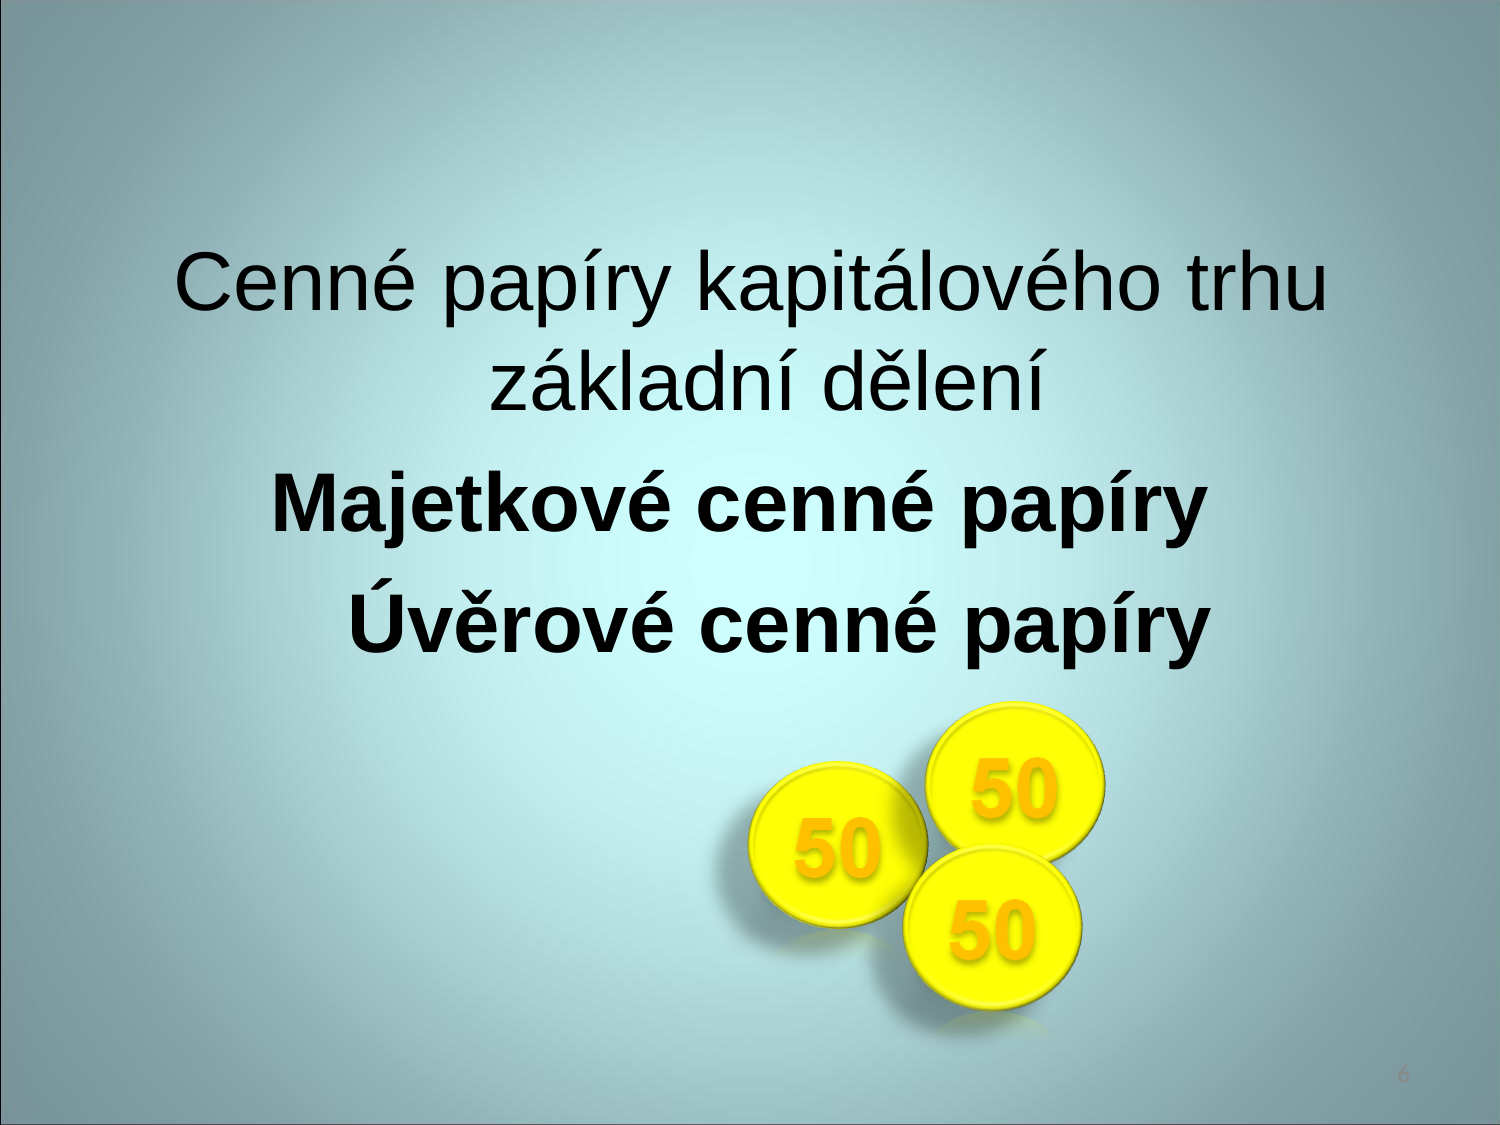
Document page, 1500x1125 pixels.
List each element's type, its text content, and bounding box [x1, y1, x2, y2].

list Cenné papíry kapitálového trhu základní dělení Majetkové cenné papíry Úvěrové cenné papíry [76, 220, 1427, 906]
text_box <číslo> [1101, 1042, 1426, 1103]
picture [0, 0, 1500, 1125]
